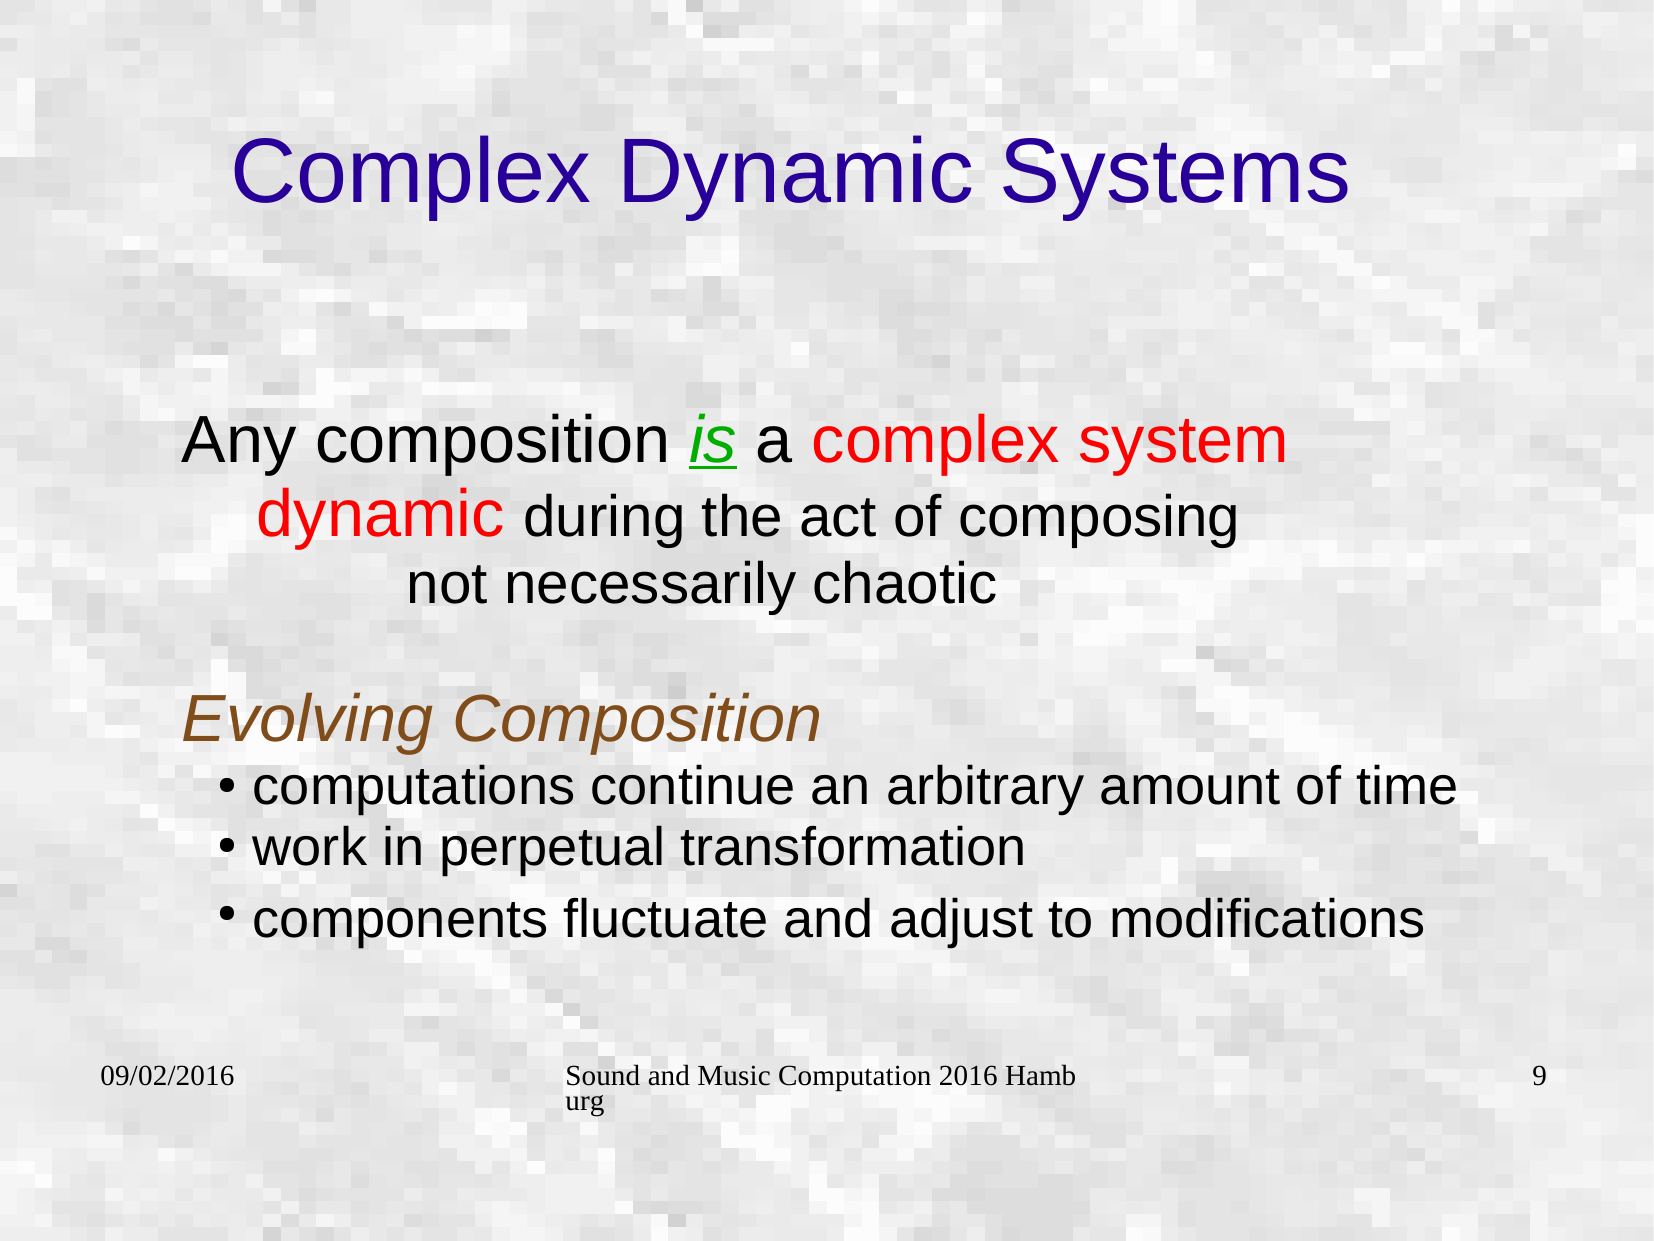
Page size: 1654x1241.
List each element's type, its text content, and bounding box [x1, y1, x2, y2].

title Complex Dynamic Systems [82, 75, 1501, 268]
subtitle Any composition is a complex system dynamic during the act of composing not necessarily chaotic Evolving Composition computations continue an arbitrary amount of time work in perpetual transformation components fluctuate and adjust to modifications [181, 342, 1541, 1012]
picture [0, 0, 1654, 1241]
